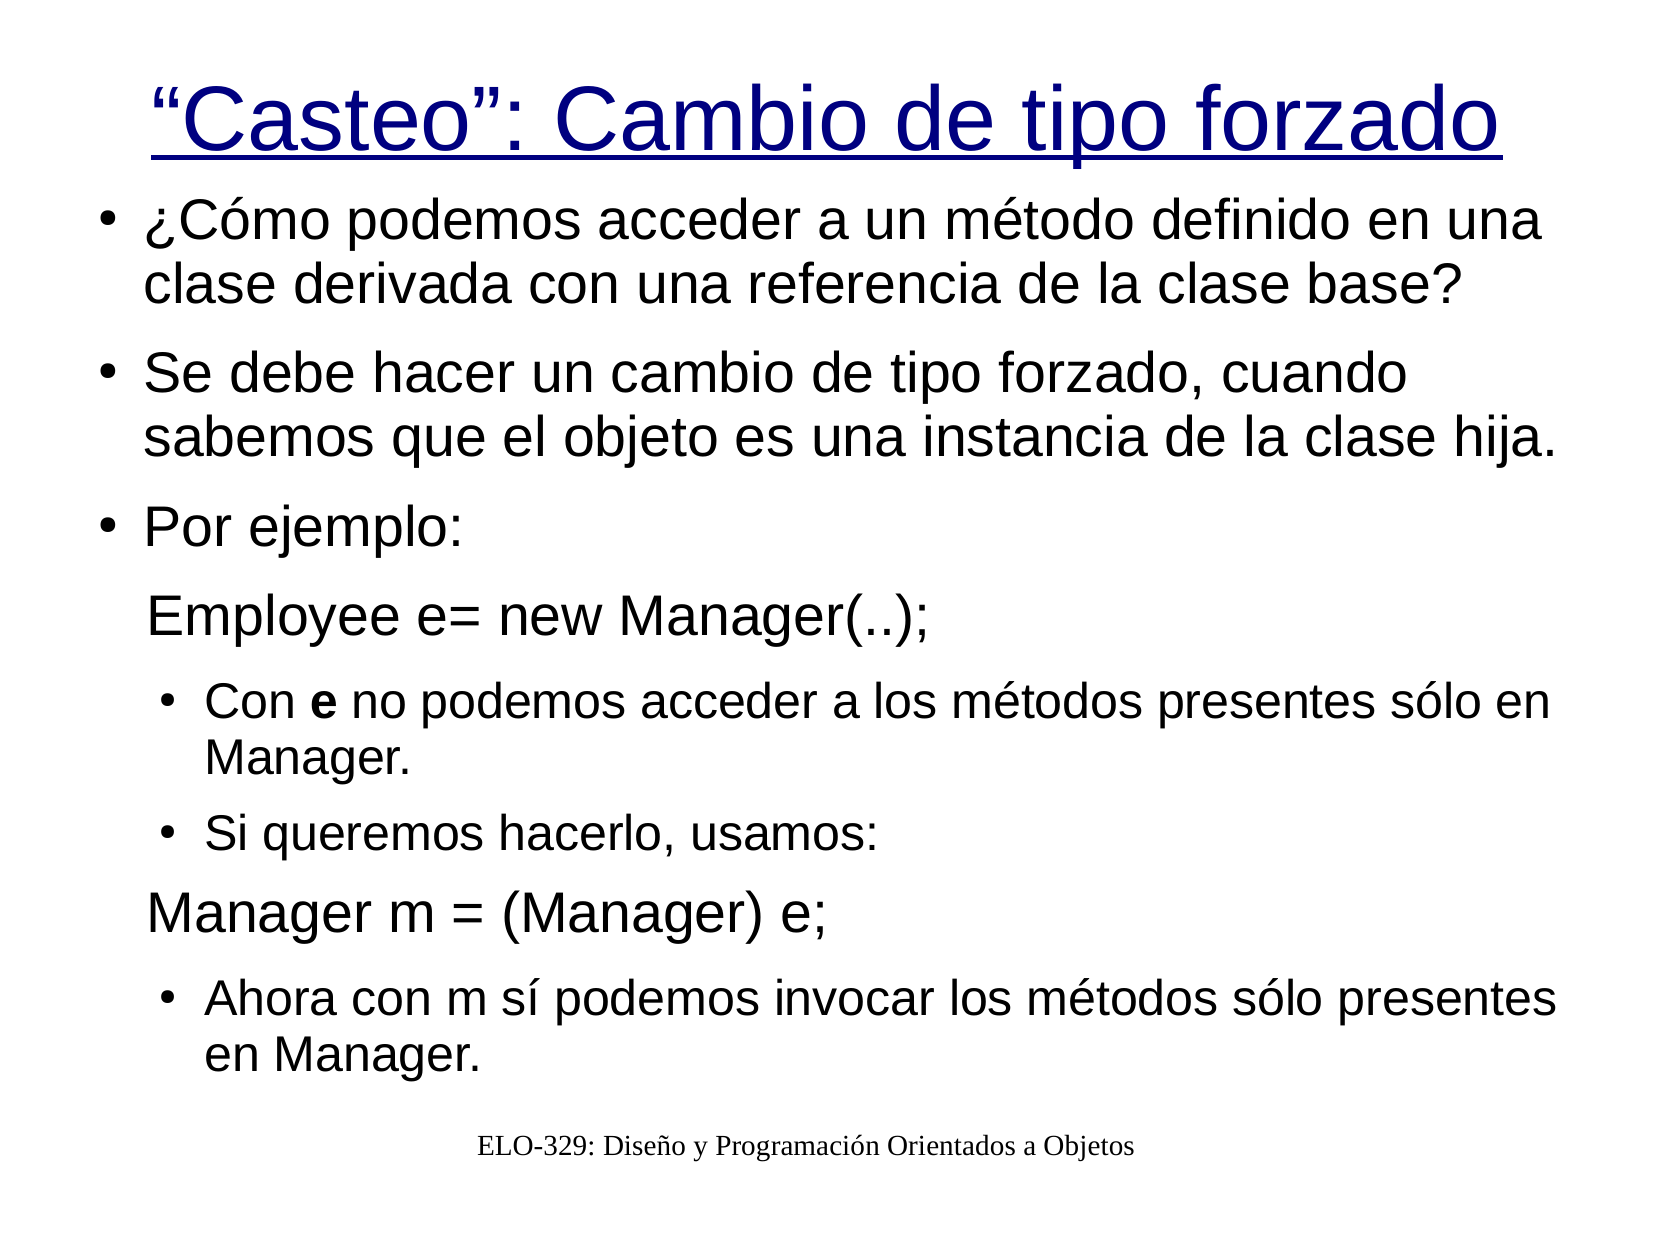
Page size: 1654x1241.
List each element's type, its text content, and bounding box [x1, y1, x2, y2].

title “Casteo”: Cambio de tipo forzado [82, 49, 1571, 187]
list ¿Cómo podemos acceder a un método definido en una clase derivada con una referencia de la clase base? Se debe hacer un cambio de tipo forzado, cuando sabemos que el objeto es una instancia de la clase hija. Por ejemplo: Employee e= new Manager(..); Con e no podemos acceder a los métodos presentes sólo en Manager. Si queremos hacerlo, usamos: Manager m = (Manager) e; Ahora con m sí podemos invocar los métodos sólo presentes en Manager. [82, 187, 1576, 1126]
